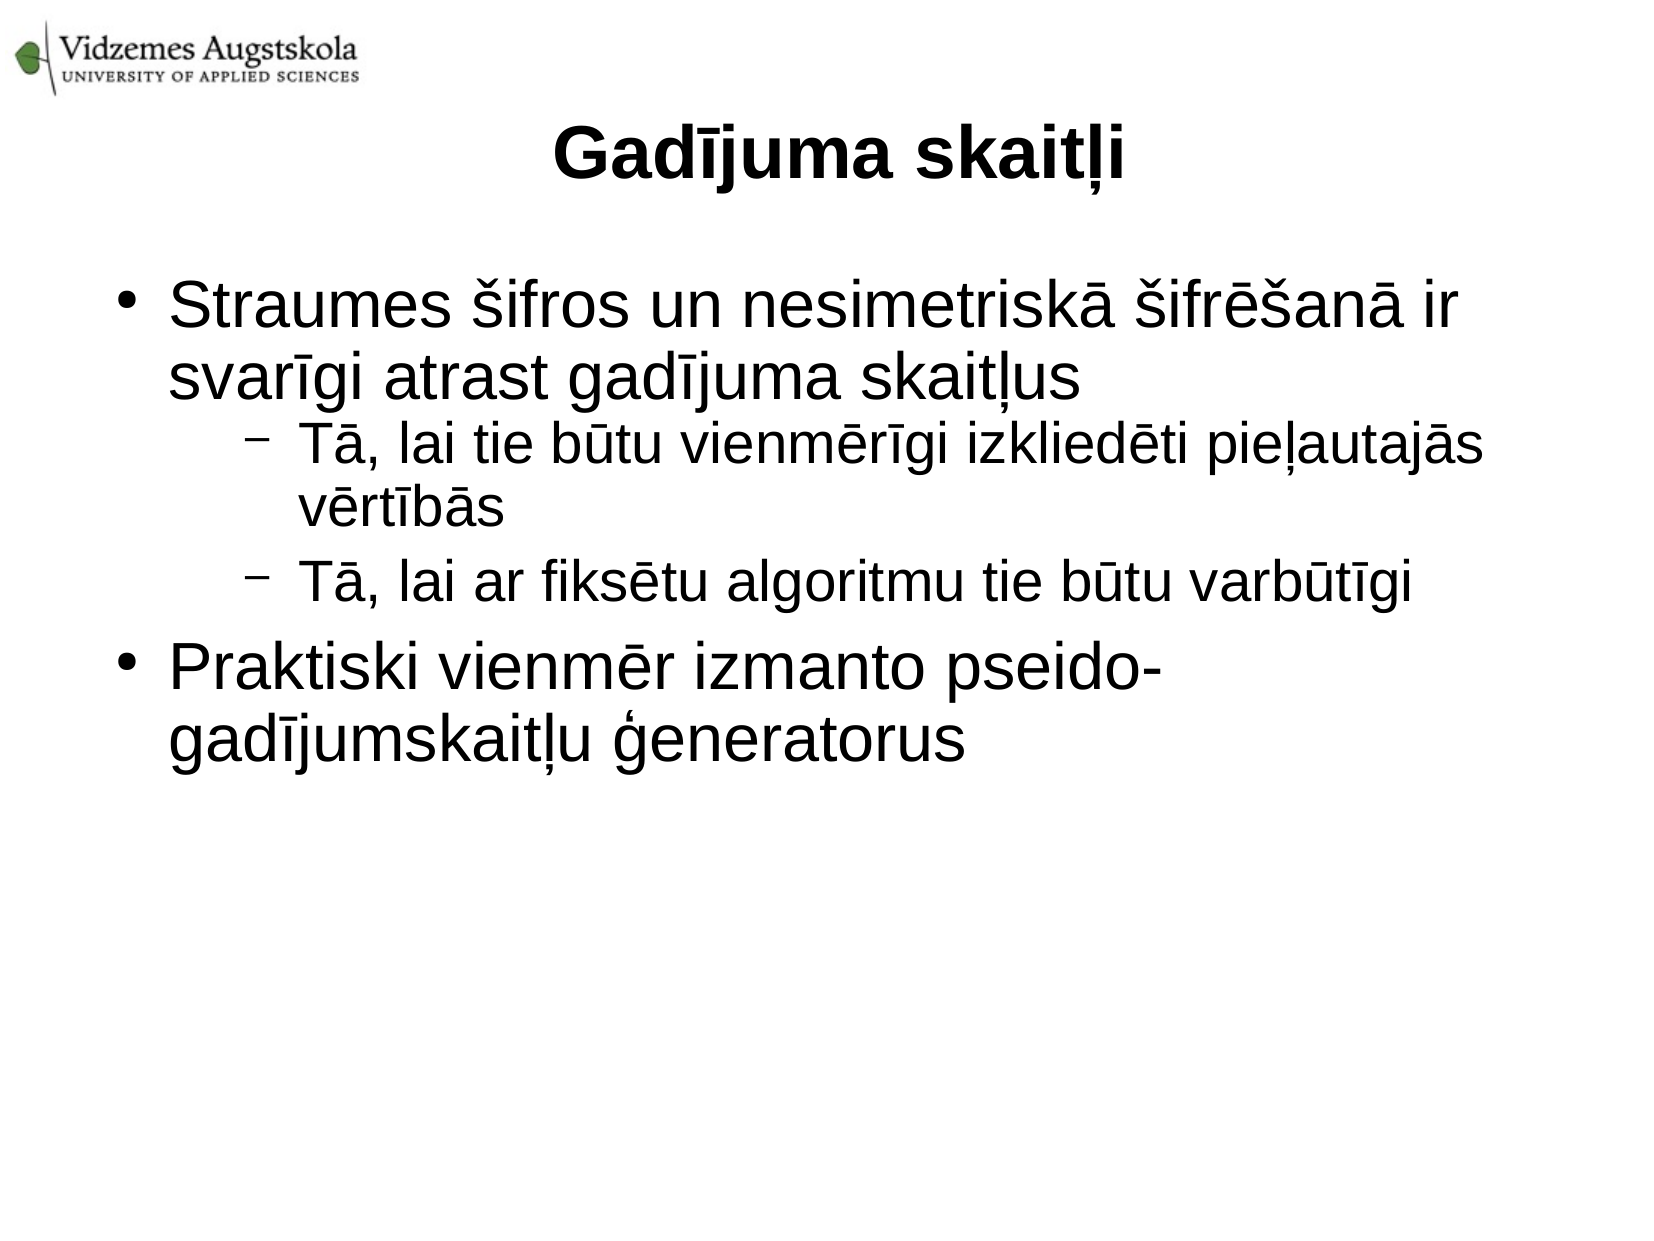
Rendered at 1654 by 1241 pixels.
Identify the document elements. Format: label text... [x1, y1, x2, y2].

list Straumes šifros un nesimetriskā šifrēšanā ir svarīgi atrast gadījuma skaitļus Tā, lai tie būtu vienmērīgi izkliedēti pieļautajās vērtībās Tā, lai ar fiksētu algoritmu tie būtu varbūtīgi Praktiski vienmēr izmanto pseido-gadījumskaitļu ģeneratorus [82, 261, 1571, 1144]
title Gadījuma skaitļi [82, 50, 1571, 257]
picture [5, 2, 368, 113]
